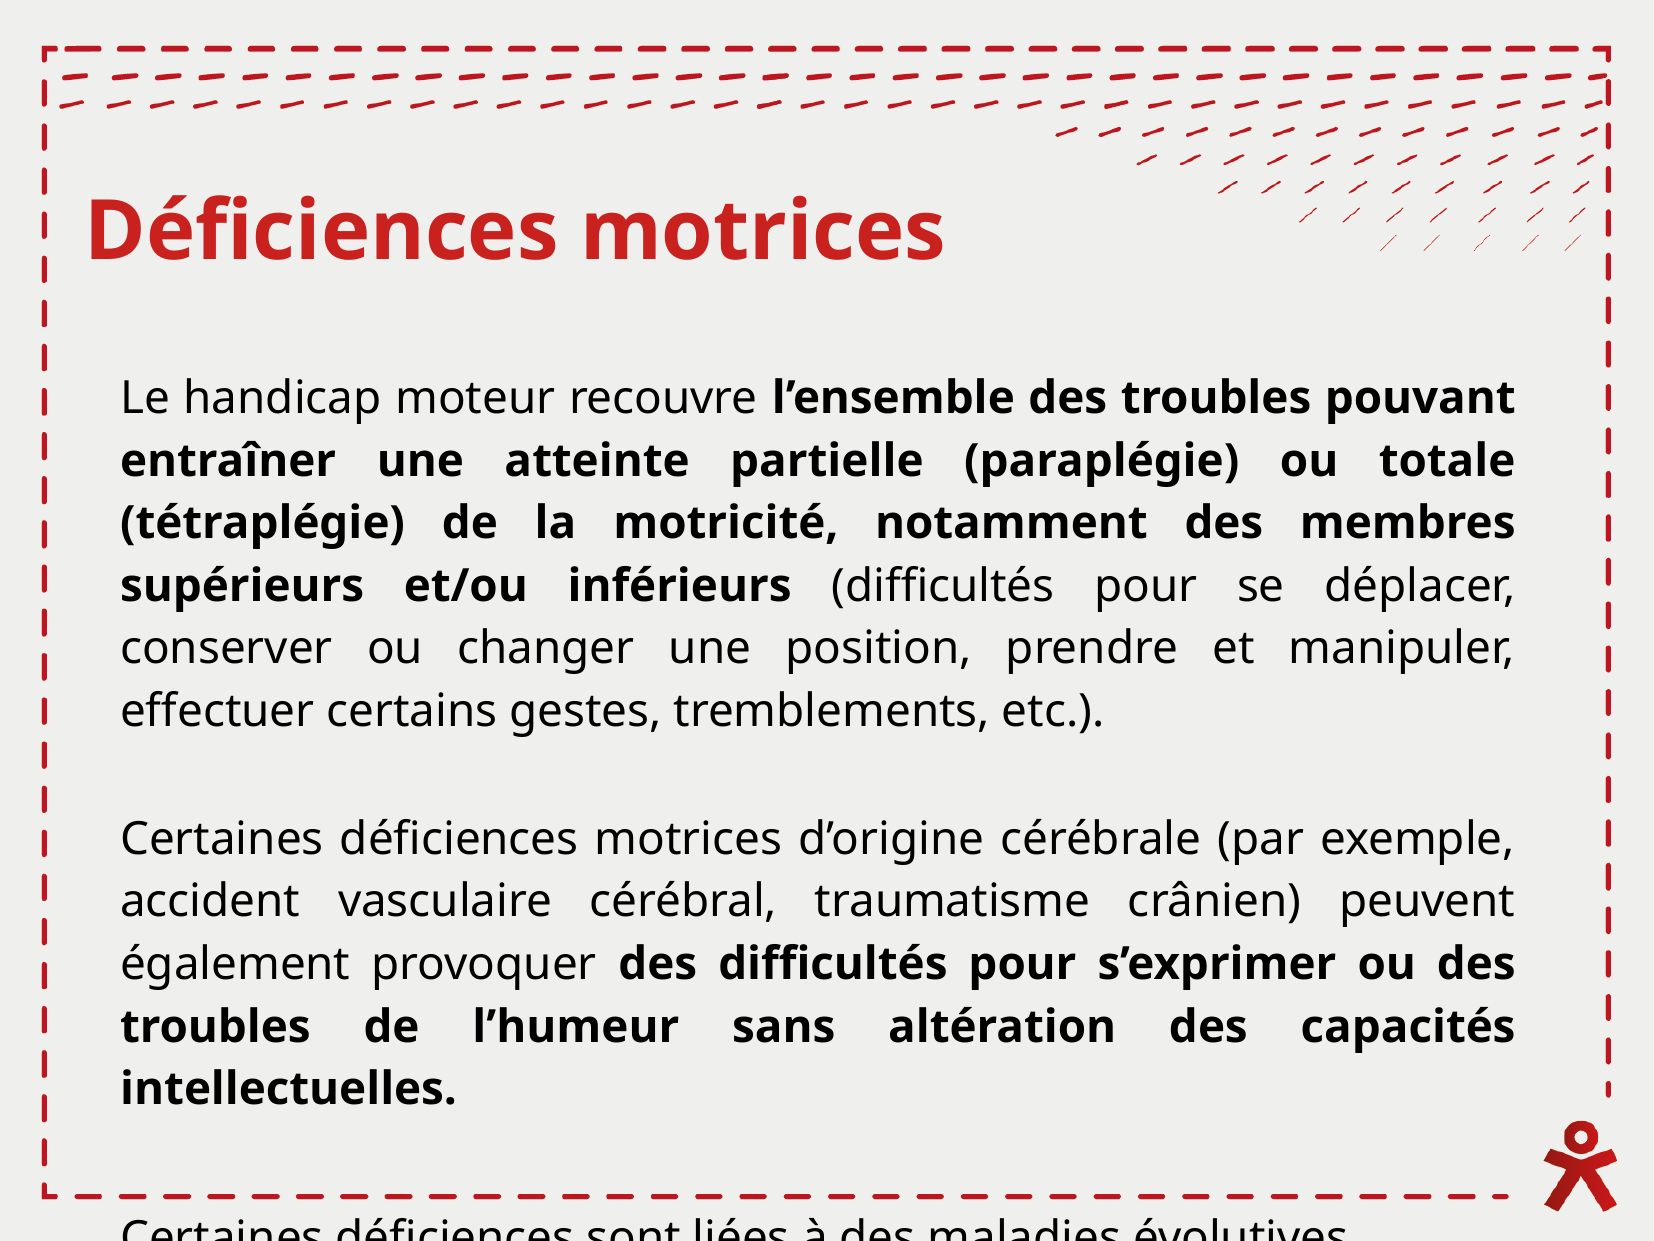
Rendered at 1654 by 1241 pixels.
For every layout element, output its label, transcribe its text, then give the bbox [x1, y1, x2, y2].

picture [615, 1231, 629, 1241]
picture [723, 1231, 735, 1238]
picture [457, 1231, 469, 1238]
picture [283, 1231, 295, 1238]
picture [1140, 1231, 1152, 1238]
picture [846, 1231, 859, 1241]
picture [342, 1231, 355, 1241]
picture [644, 1231, 657, 1241]
picture [749, 1231, 761, 1238]
picture [1080, 1231, 1092, 1238]
picture [1040, 1231, 1053, 1241]
text_box Déficiences motrices Le handicap moteur recouvre l’ensemble des troubles pouvant entraîner une atteinte partielle (paraplégie) ou totale (tétraplégie) de la motricité, notamment des membres supérieurs et/ou inférieurs (difficultés pour se déplacer, conserver ou changer une position, prendre et manipuler, effectuer certains gestes, tremblements, etc.). Certaines déficiences motrices d’origine cérébrale (par exemple, accident vasculaire cérébral, traumatisme crânien) peuvent également provoquer des difficultés pour s’exprimer ou des troubles de l’humeur sans altération des capacités intellectuelles. Certaines déficiences sont liées à des maladies évolutives. [70, 163, 1553, 1170]
picture [370, 1231, 382, 1238]
picture [533, 1231, 545, 1238]
picture [874, 1231, 886, 1238]
picture [1307, 1231, 1319, 1238]
picture [1188, 1231, 1202, 1241]
picture [484, 1231, 497, 1241]
picture [156, 1231, 168, 1238]
picture [255, 1231, 268, 1241]
picture [935, 1231, 947, 1241]
picture [0, 0, 1654, 1241]
picture [951, 1231, 962, 1241]
